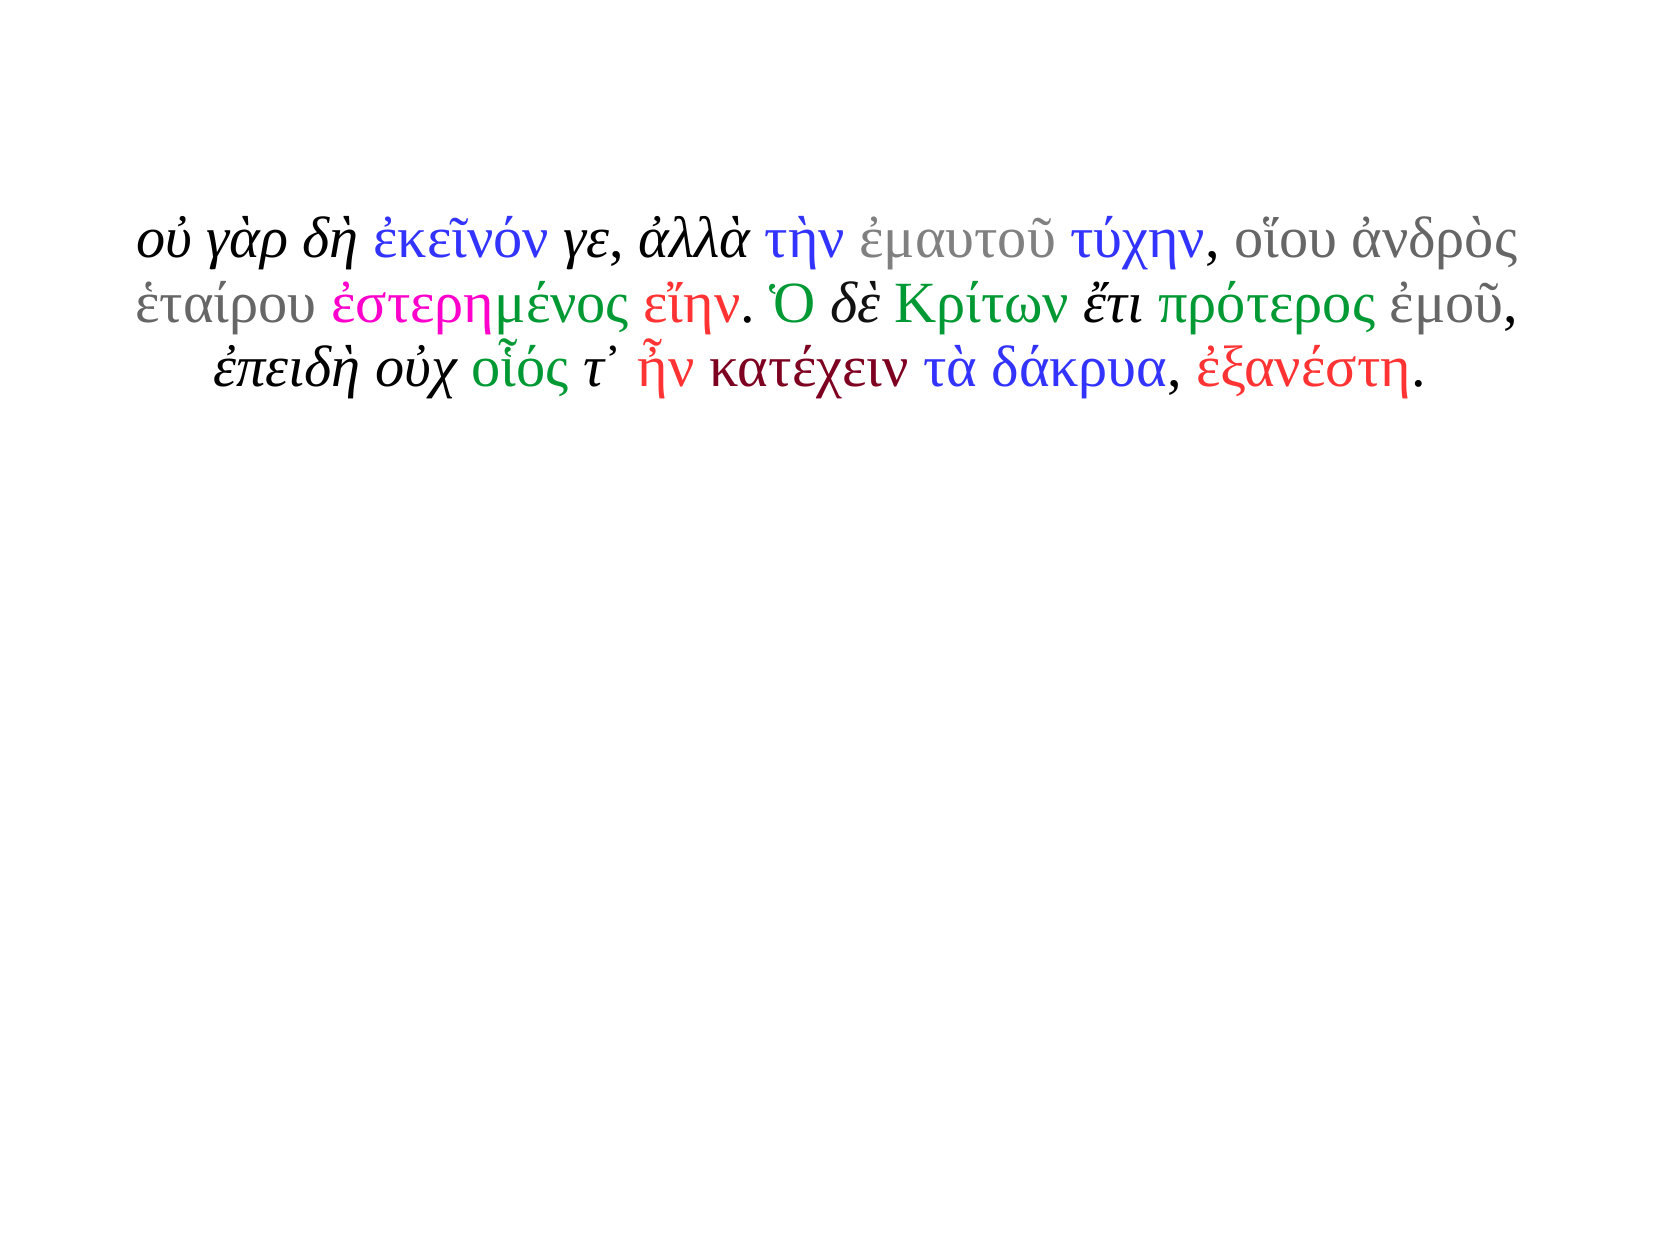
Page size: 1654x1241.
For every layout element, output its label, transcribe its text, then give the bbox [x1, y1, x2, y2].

title οὐ γὰρ δὴ ἐκεῖνόν γε, ἀλλὰ τὴν ἐμαυτοῦ τύχην, οἵου ἀνδρὸς ἑταίρου ἐστερημένος εἴην. Ὁ δὲ Κρίτων ἔτι πρότερος ἐμοῦ, ἐπειδὴ οὐχ οἷός τ᾽ ἦν κατέχειν τὰ δάκρυα, ἐξανέστη. [82, 49, 1571, 556]
